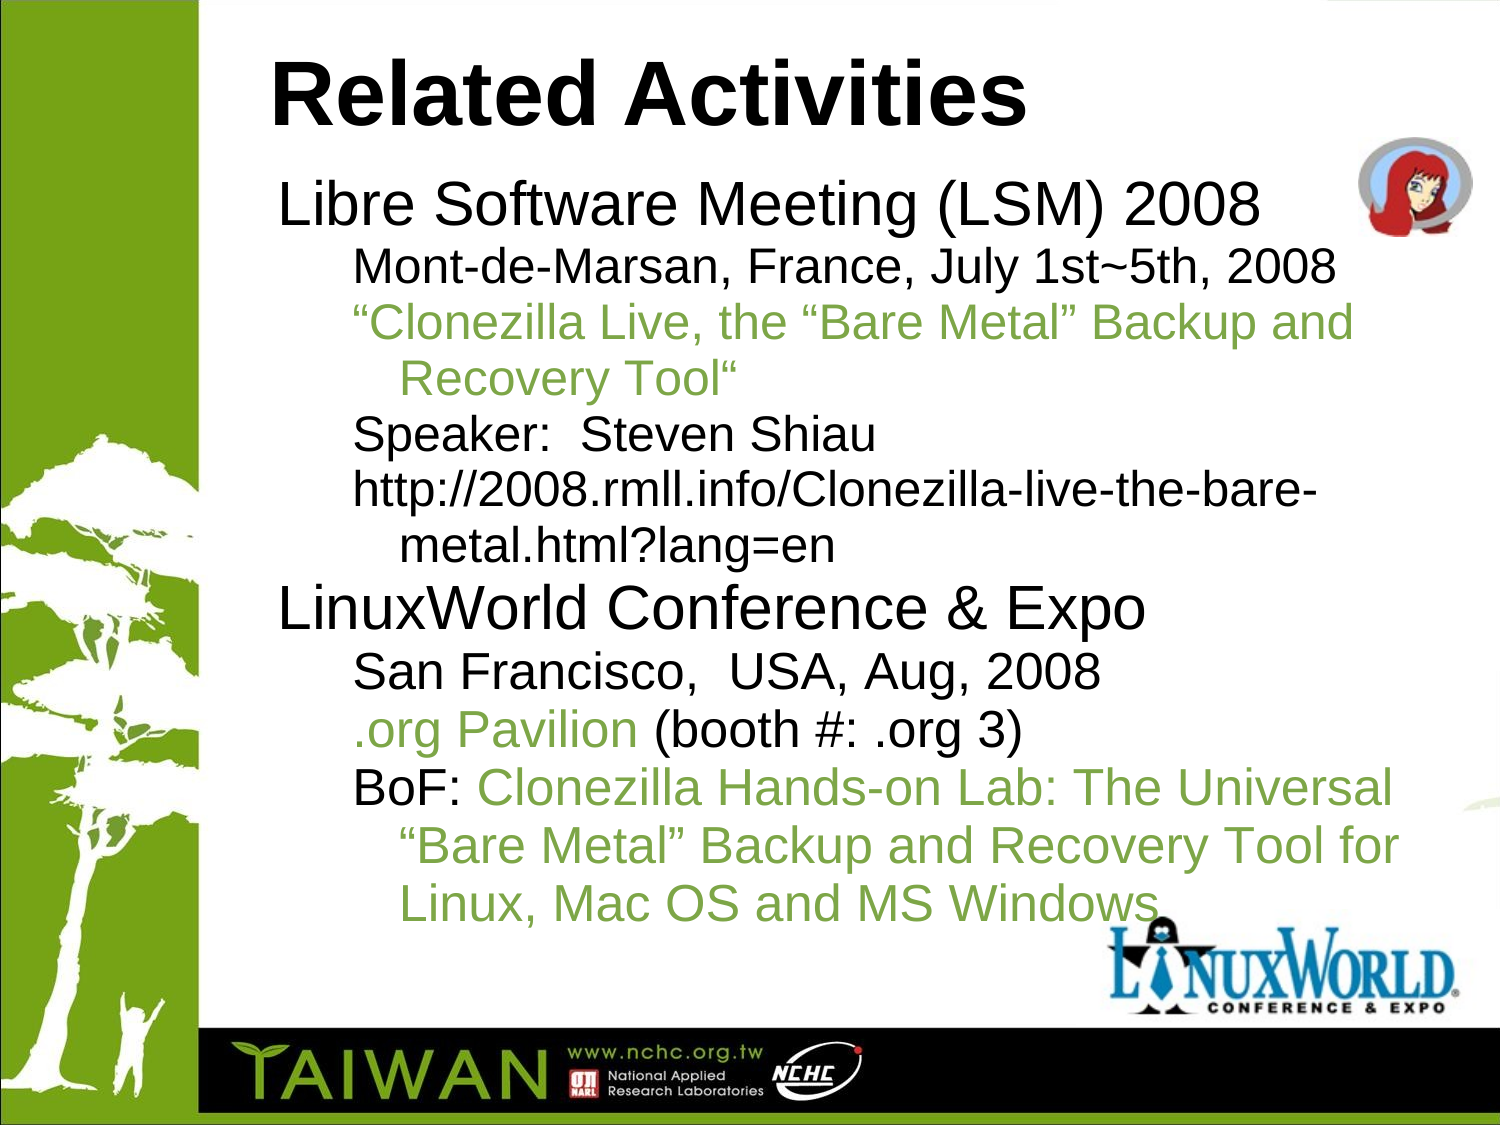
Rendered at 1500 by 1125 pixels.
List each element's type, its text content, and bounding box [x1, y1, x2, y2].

title Related Activities [118, 0, 1182, 188]
text_box Libre Software Meeting (LSM) 2008 Mont-de-Marsan, France, July 1st~5th, 2008 “Clonezilla Live, the “Bare Metal” Backup and Recovery Tool“ Speaker: Steven Shiau http://2008.rmll.info/Clonezilla-live-the-bare-metal.html?lang=en LinuxWorld Conference & Expo San Francisco, USA, Aug, 2008 .org Pavilion (booth #: .org 3) BoF: Clonezilla Hands-on Lab: The Universal “Bare Metal” Backup and Recovery Tool for Linux, Mac OS and MS Windows [262, 161, 1483, 941]
picture [0, 0, 1500, 1125]
